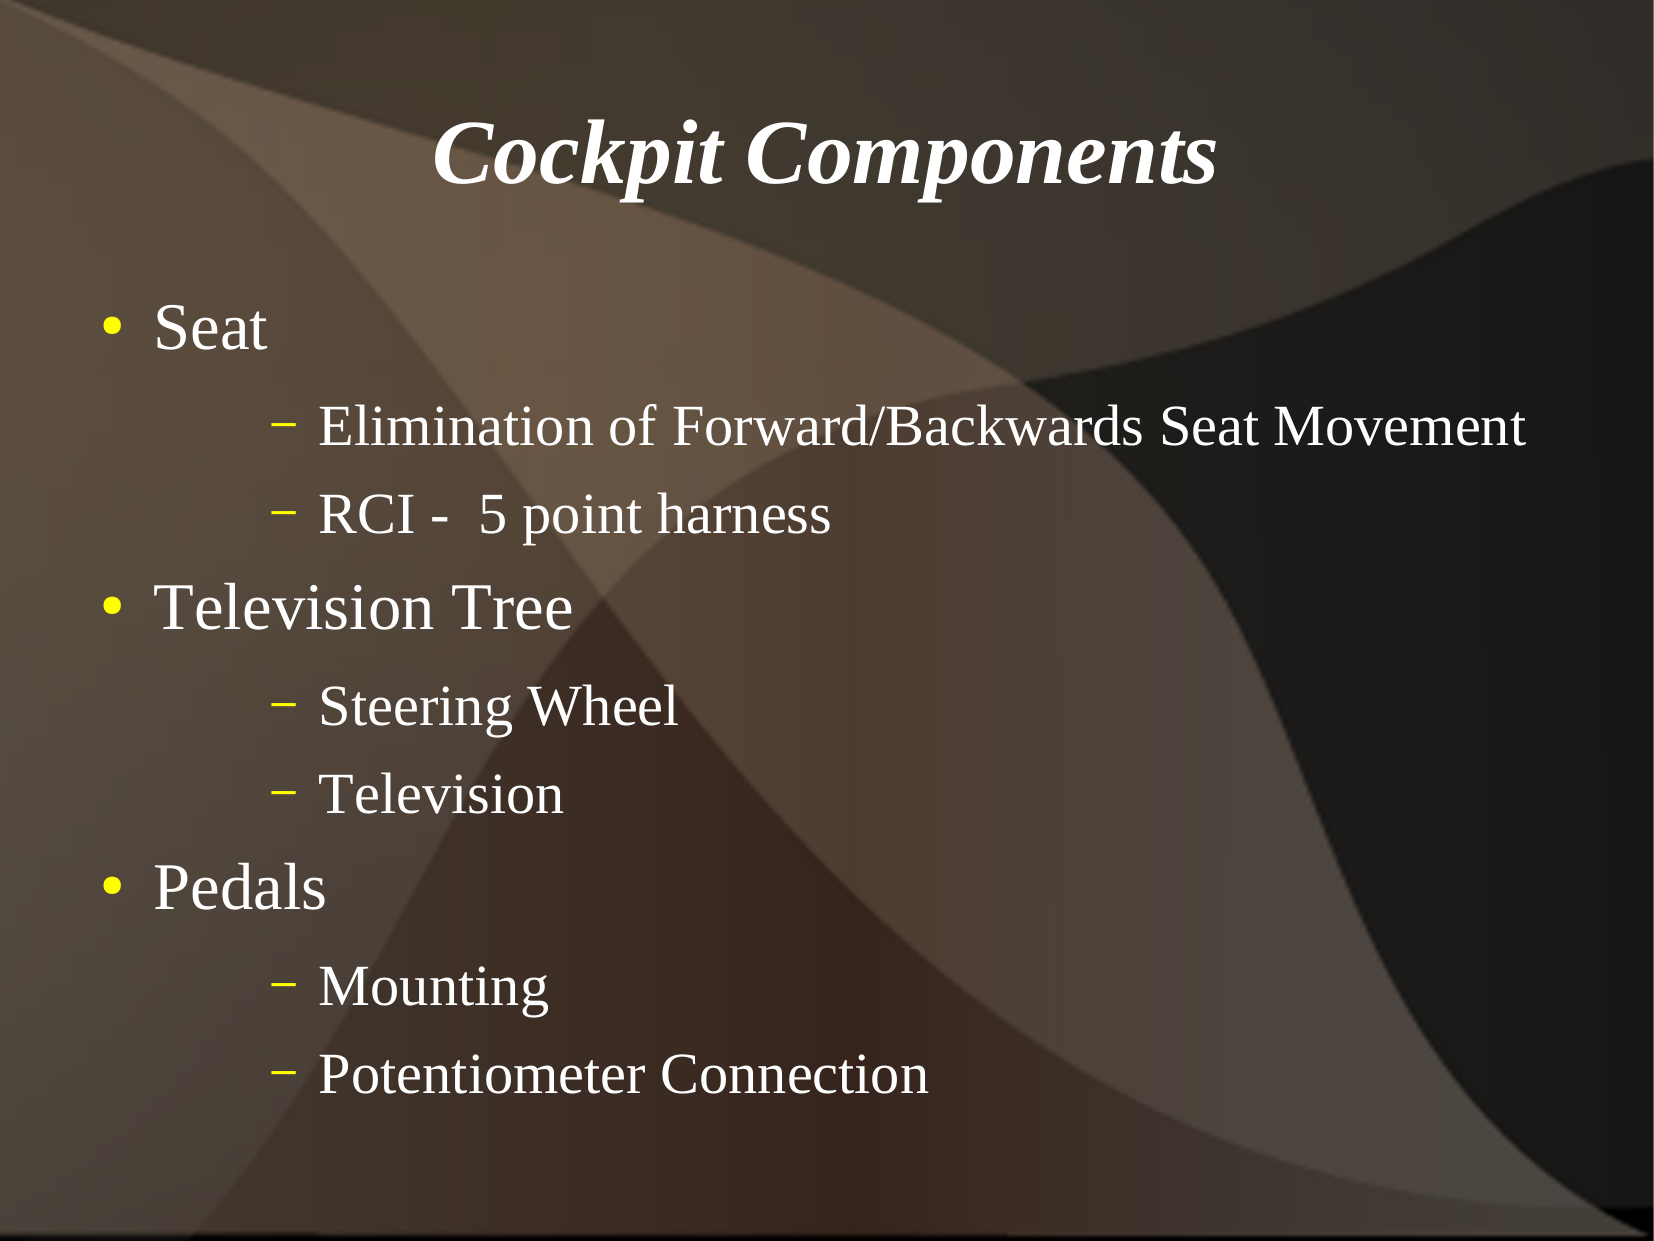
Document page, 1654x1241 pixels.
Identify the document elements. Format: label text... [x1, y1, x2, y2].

title Cockpit Components [82, 49, 1571, 257]
picture [0, 0, 1654, 1241]
list Seat Elimination of Forward/Backwards Seat Movement RCI - 5 point harness Television Tree Steering Wheel Television Pedals Mounting Potentiometer Connection [82, 290, 1571, 1113]
